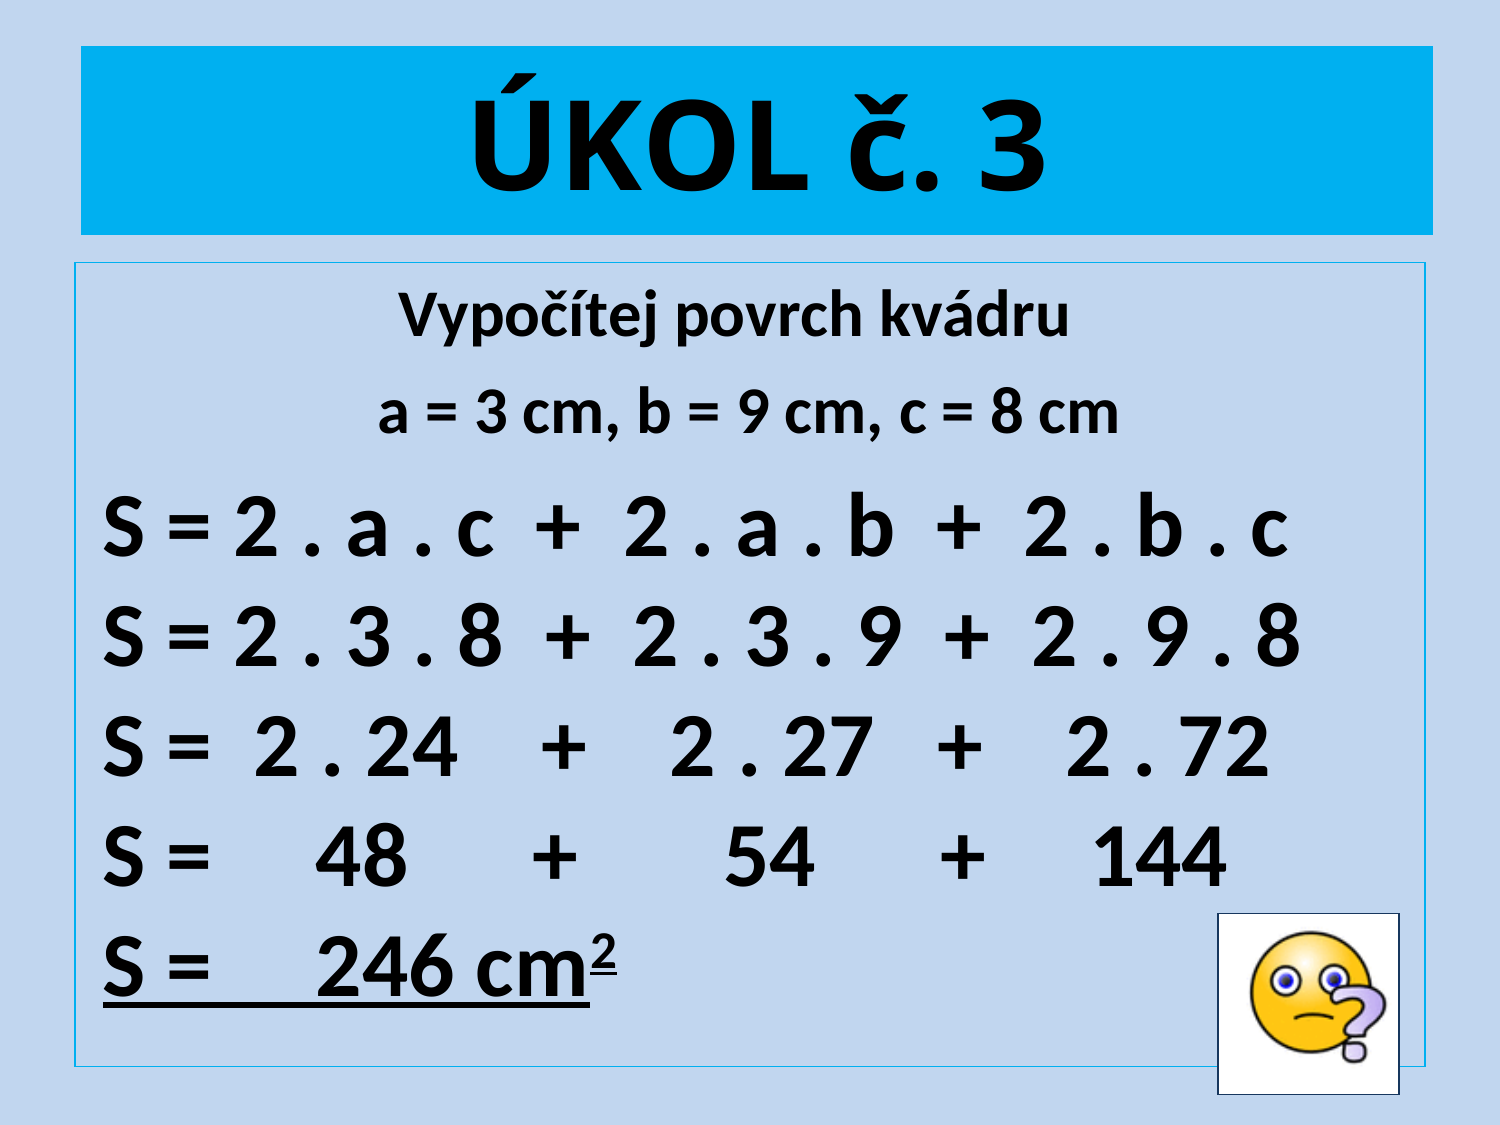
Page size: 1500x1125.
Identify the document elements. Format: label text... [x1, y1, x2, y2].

picture [1218, 914, 1399, 1094]
list Vypočítej povrch kvádru a = 3 cm, b = 9 cm, c = 8 cm [75, 262, 1426, 1067]
text_box S = 2 . a . c + 2 . a . b + 2 . b . c S = 2 . 3 . 8 + 2 . 3 . 9 + 2 . 9 . 8 S = 2 . 24 + 2 . 27 + 2 . 72 S = 48 + 54 + 144 S = 246 cm2 [88, 456, 1321, 1023]
title ÚKOL č. 3 [82, 46, 1433, 235]
